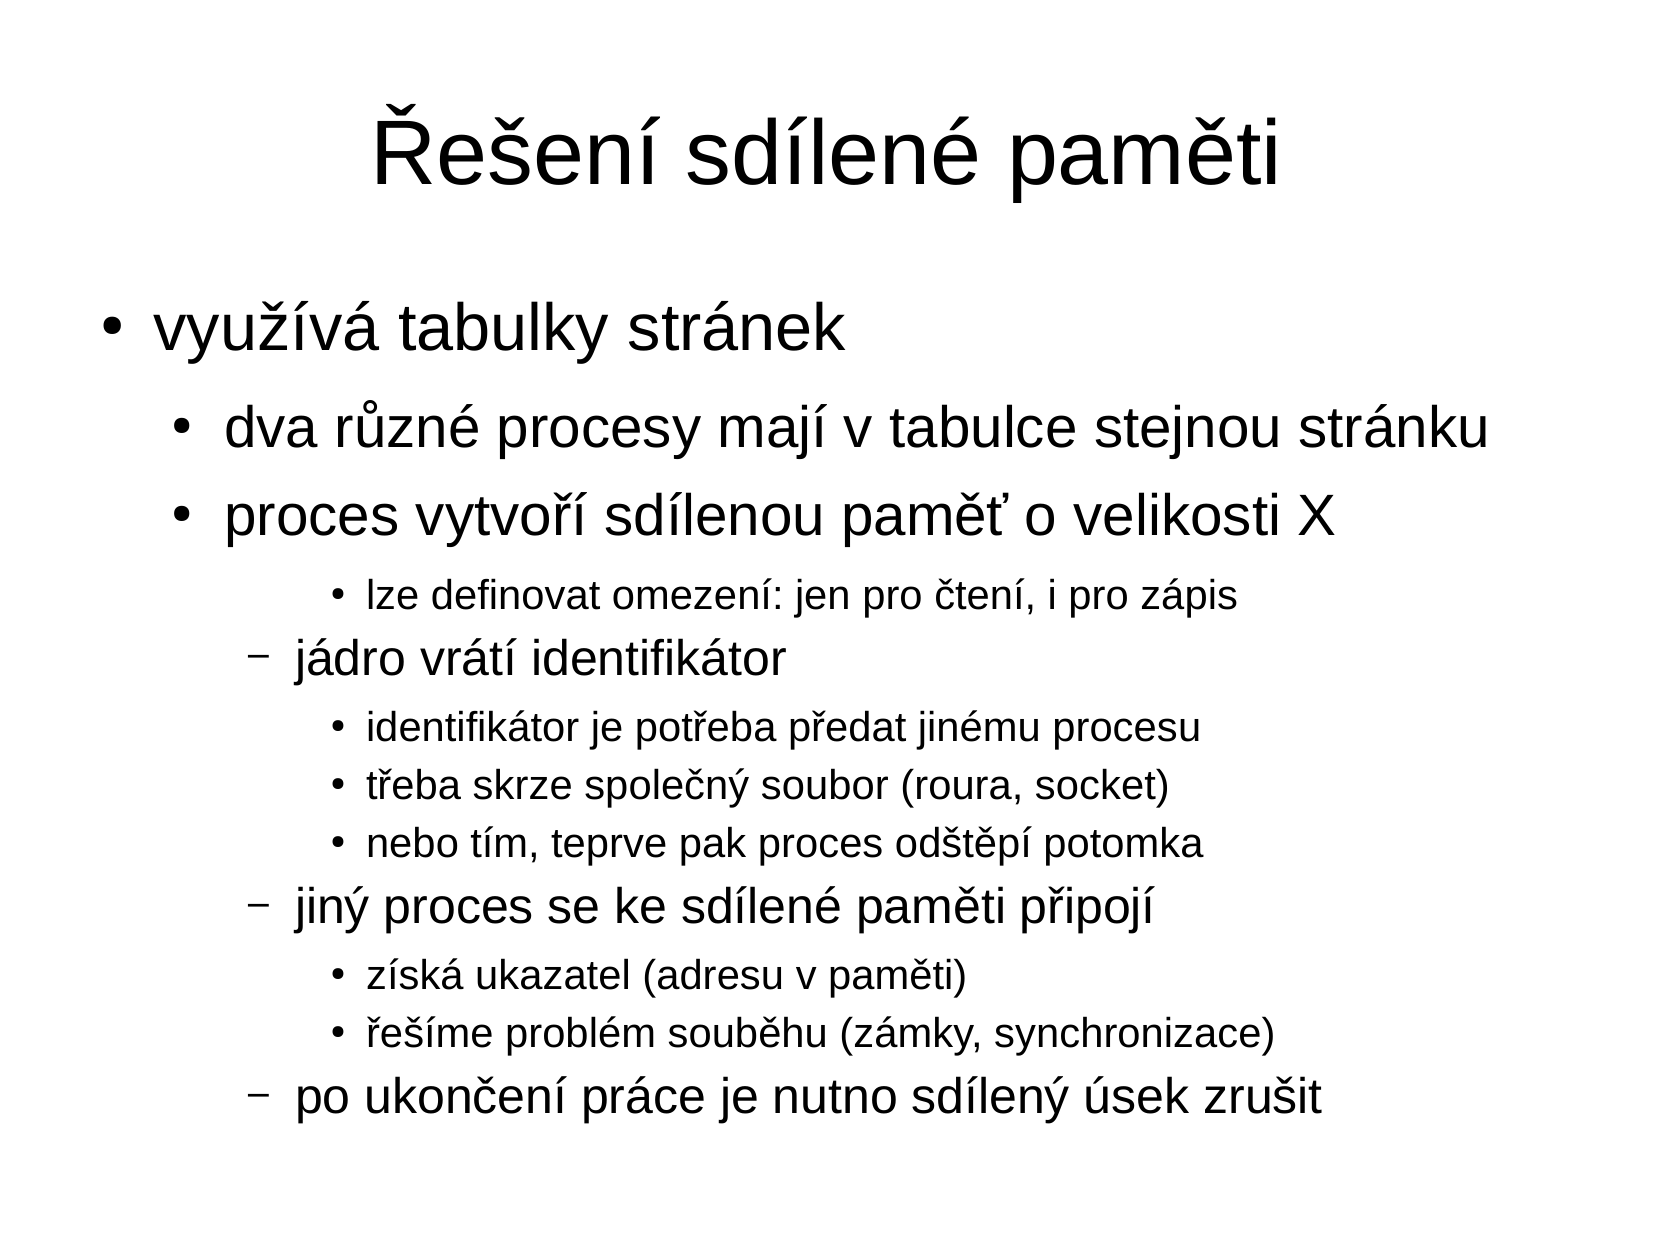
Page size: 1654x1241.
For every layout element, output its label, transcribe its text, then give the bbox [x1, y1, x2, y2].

title Řešení sdílené paměti [82, 49, 1571, 257]
list využívá tabulky stránek dva různé procesy mají v tabulce stejnou stránku proces vytvoří sdílenou paměť o velikosti X lze definovat omezení: jen pro čtení, i pro zápis jádro vrátí identifikátor identifikátor je potřeba předat jinému procesu třeba skrze společný soubor (roura, socket) nebo tím, teprve pak proces odštěpí potomka jiný proces se ke sdílené paměti připojí získá ukazatel (adresu v paměti) řešíme problém souběhu (zámky, synchronizace) po ukončení práce je nutno sdílený úsek zrušit [82, 290, 1571, 1182]
